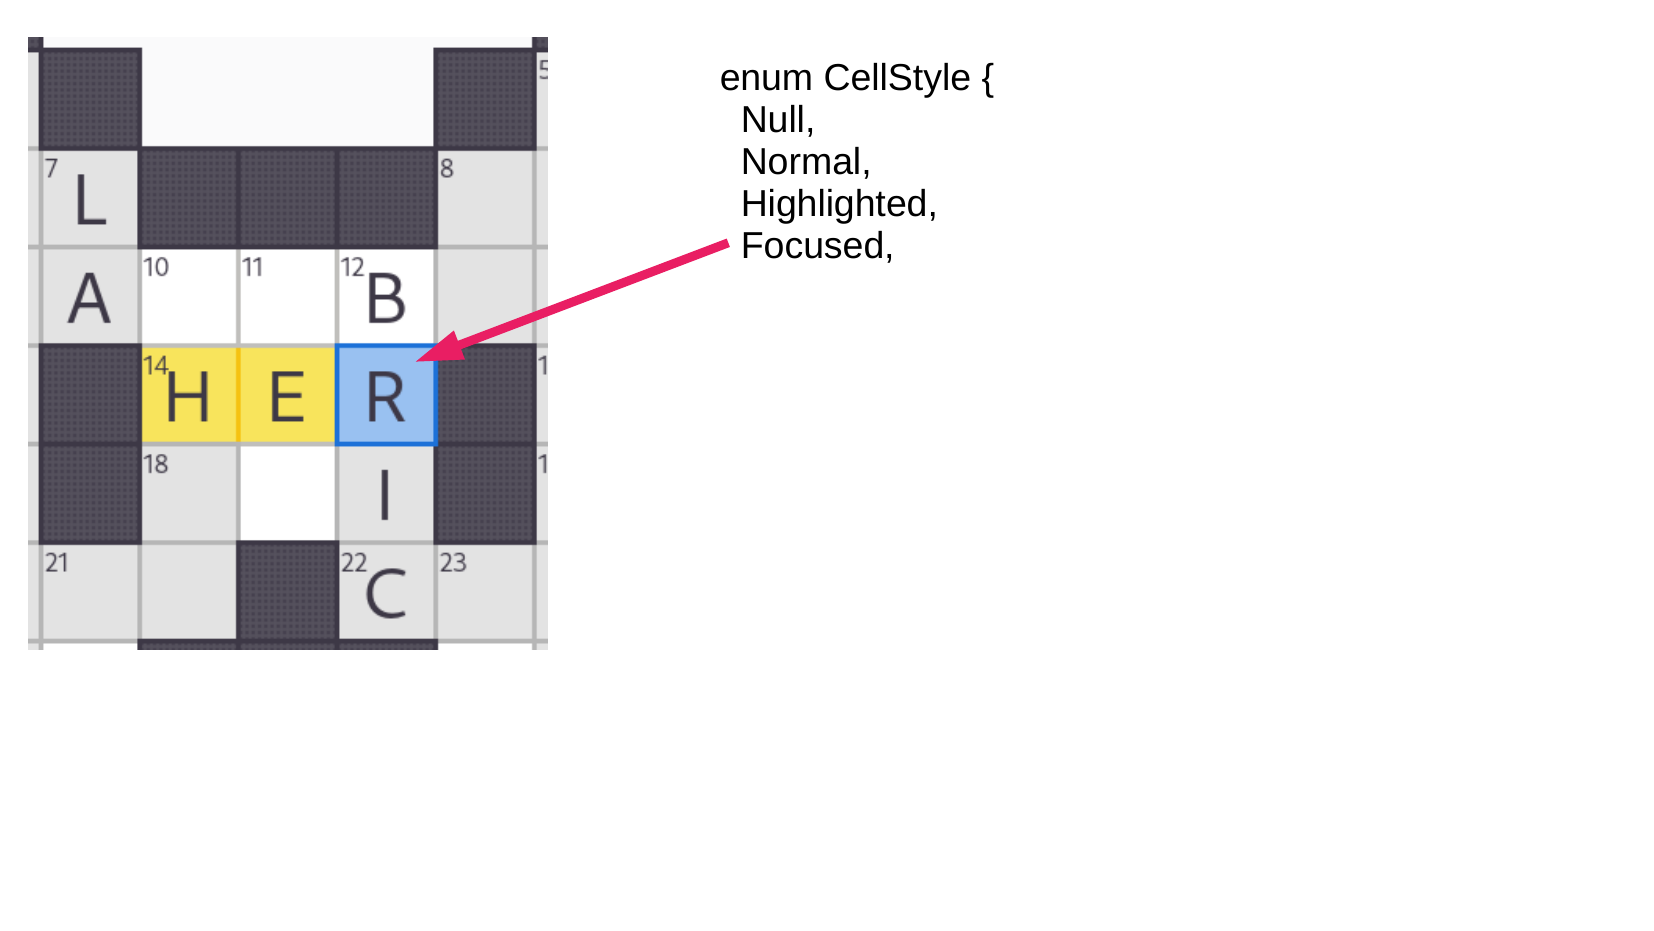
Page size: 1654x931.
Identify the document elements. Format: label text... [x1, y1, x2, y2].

picture [28, 37, 548, 650]
text_box enum CellStyle { Null, Normal, Highlighted, Focused, Block } struct LayoutCell { CellStyle style; GdkRGBA bg_color; gboolean bg_color_set; char *main_text; char *cluenum_text; } [705, 49, 1167, 778]
